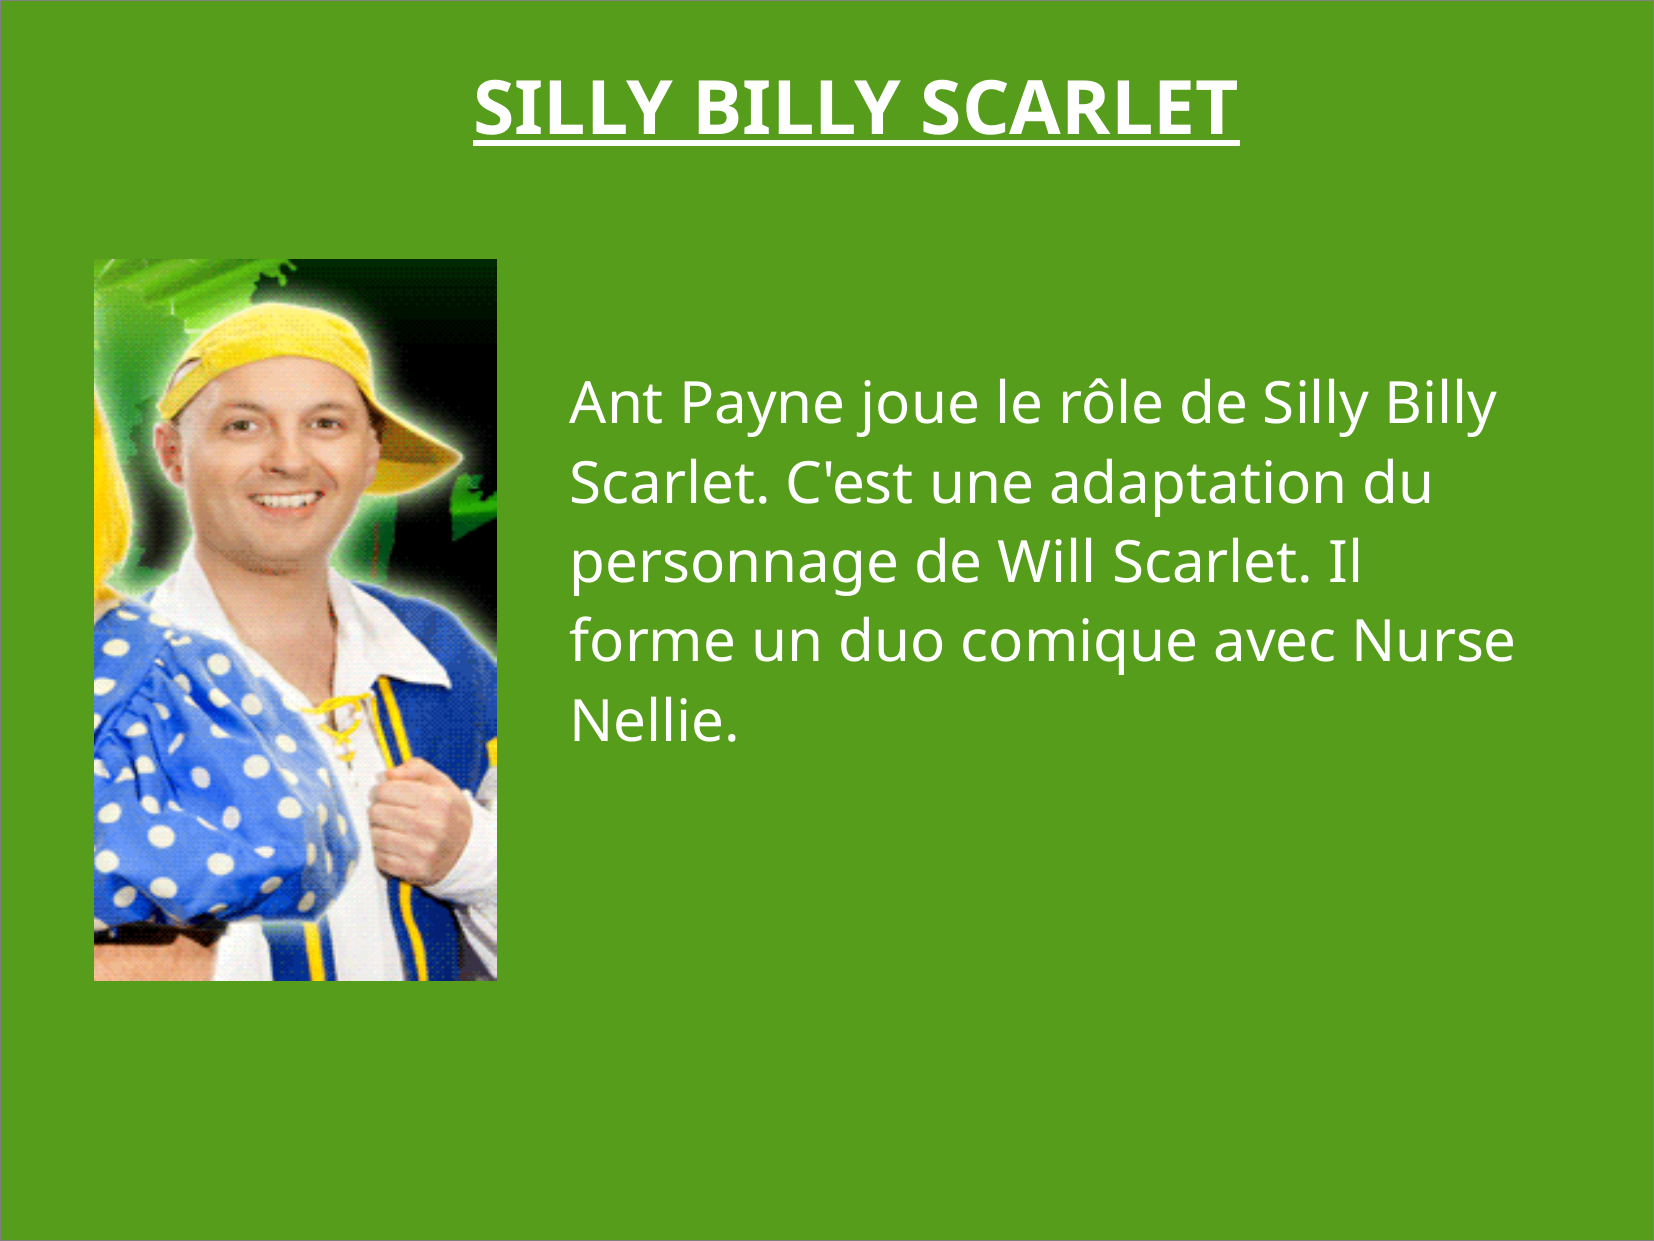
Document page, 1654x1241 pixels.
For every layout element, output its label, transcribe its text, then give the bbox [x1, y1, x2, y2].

picture [94, 259, 497, 981]
text_box Ant Payne joue le rôle de Silly Billy Scarlet. C'est une adaptation du personnage de Will Scarlet. Il forme un duo comique avec Nurse Nellie. [555, 354, 1536, 777]
text_box SILLY BILLY SCARLET [236, 47, 1477, 167]
text_box [0, 0, 1654, 1241]
